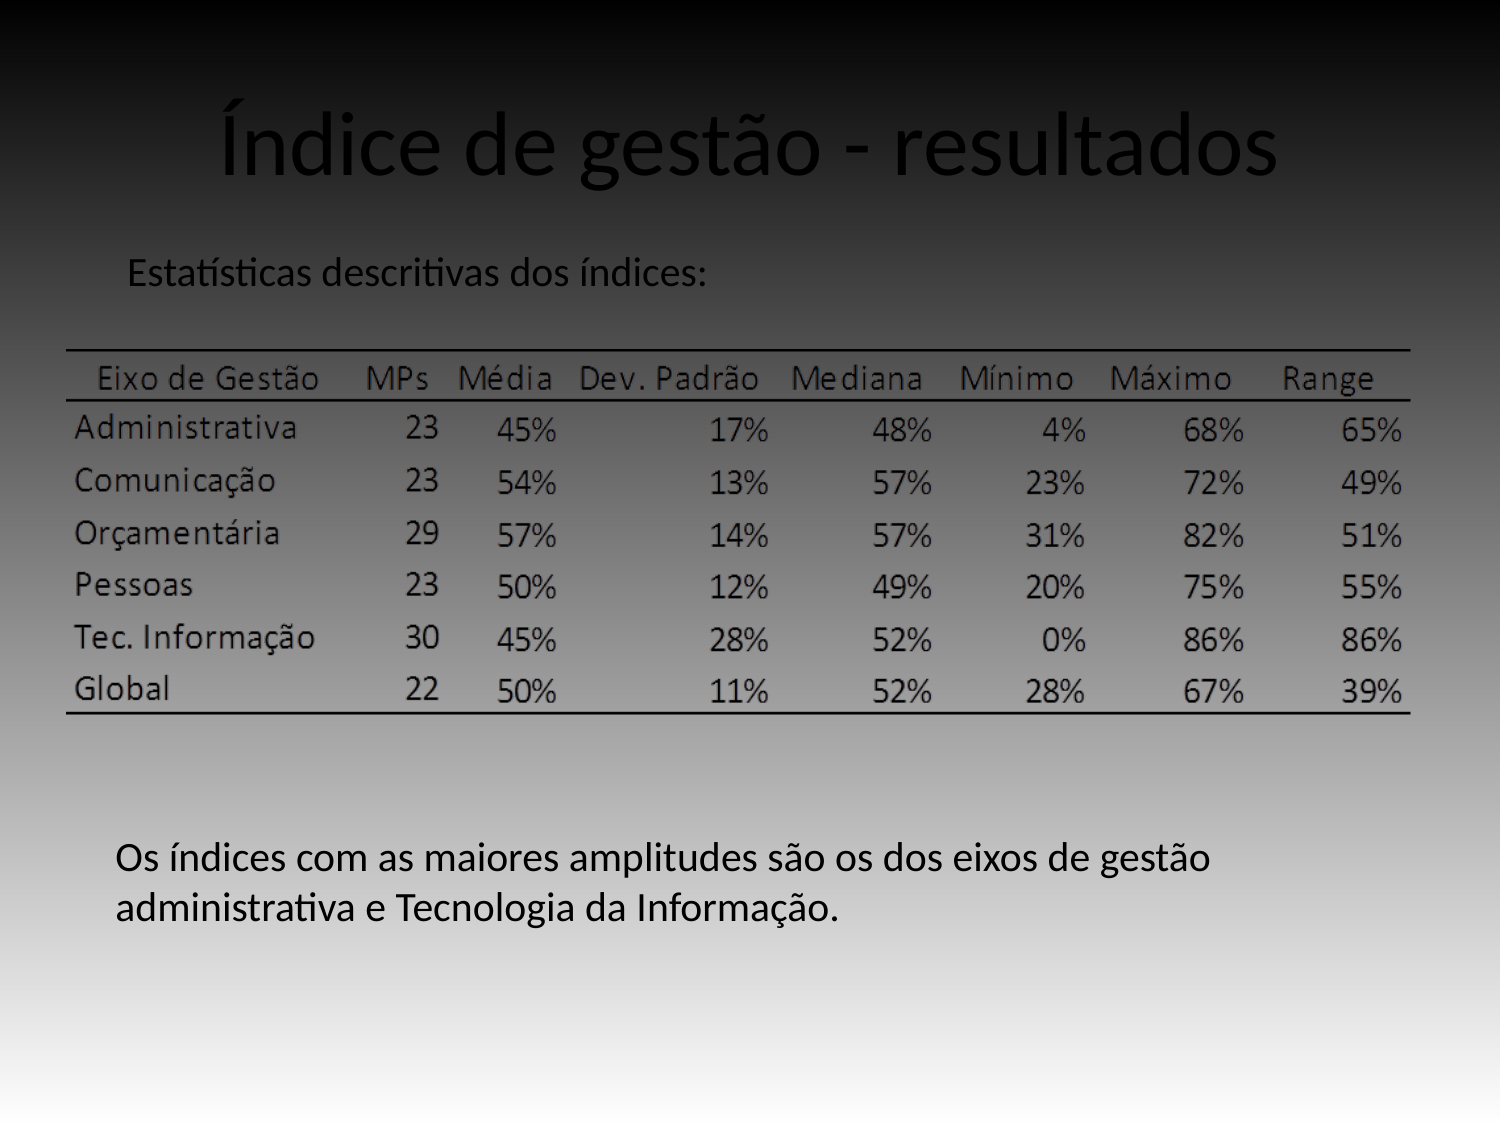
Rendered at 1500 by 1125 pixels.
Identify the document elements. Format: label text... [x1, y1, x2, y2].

picture [66, 349, 1412, 717]
list Estatísticas descritivas dos índices: [112, 236, 1425, 1047]
title Índice de gestão - resultados [75, 45, 1425, 233]
text_box Os índices com as maiores amplitudes são os dos eixos de gestão administrativa e Tecnologia da Informação. [100, 822, 1378, 953]
